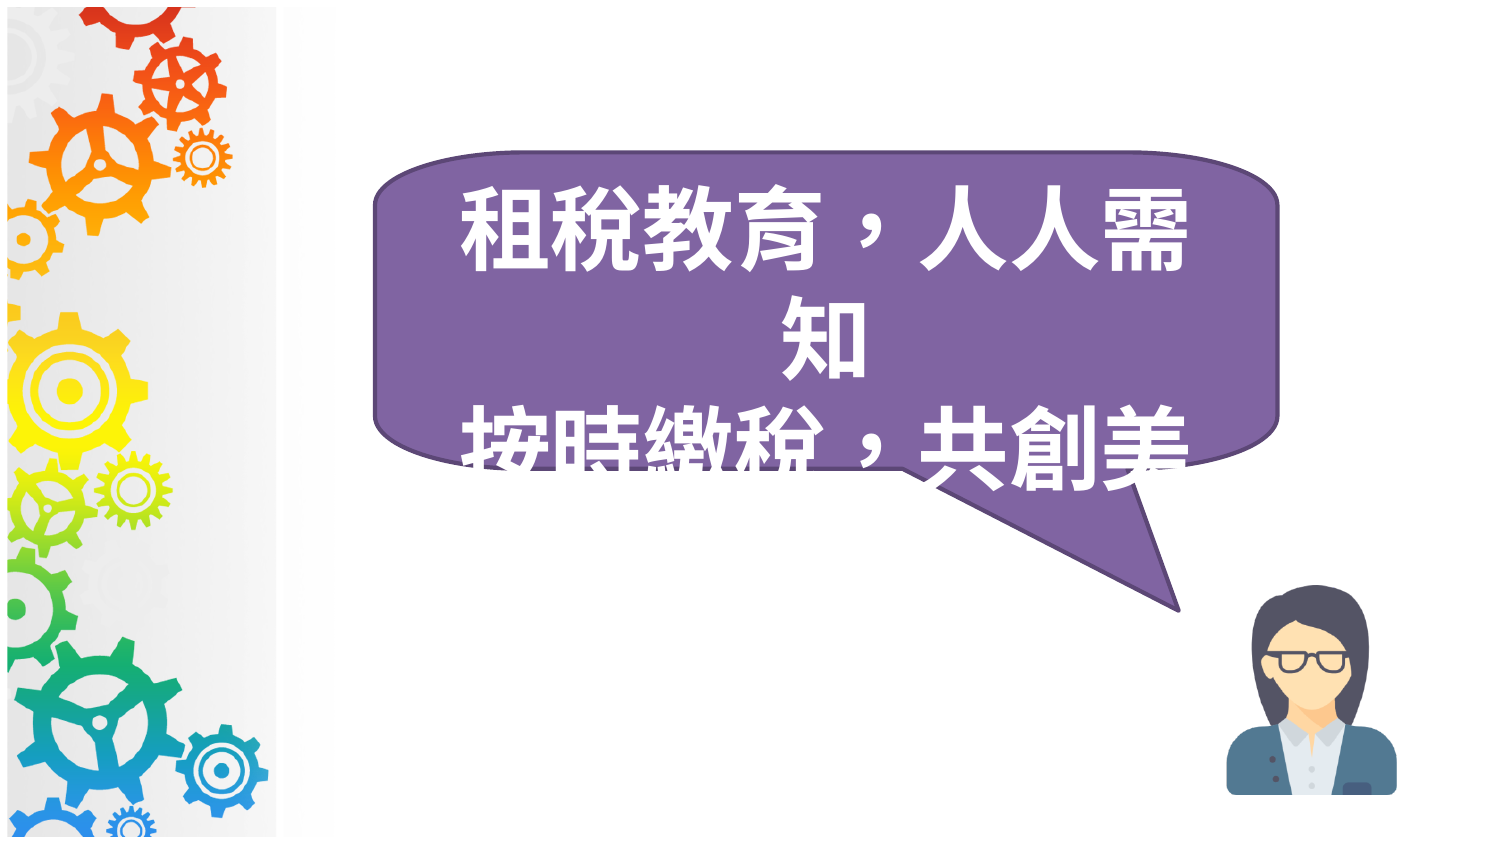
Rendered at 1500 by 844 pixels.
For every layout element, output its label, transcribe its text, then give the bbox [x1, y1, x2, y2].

text_box 租稅教育，人人需知 按時繳稅，共創美好 [689, 448, 712, 469]
text_box 租稅教育，人人需知 按時繳稅，共創美好 [375, 152, 1278, 611]
text_box 租稅教育，人人需知 按時繳稅，共創美好 [759, 432, 781, 469]
picture [1207, 585, 1416, 795]
